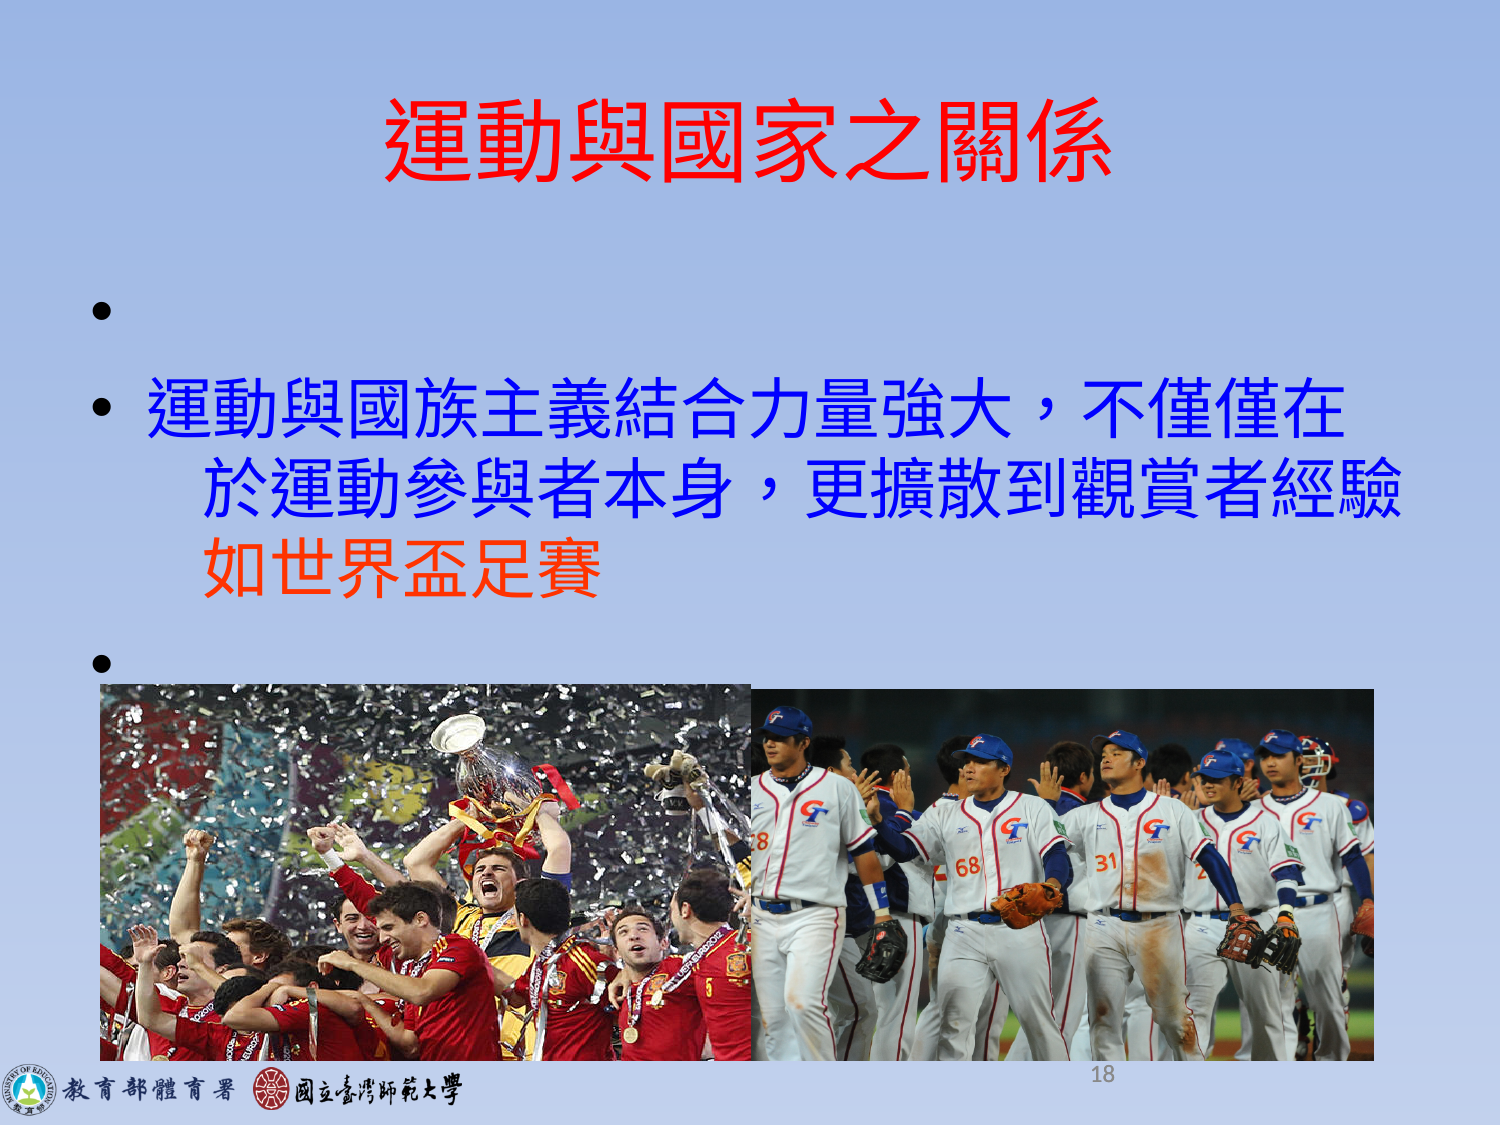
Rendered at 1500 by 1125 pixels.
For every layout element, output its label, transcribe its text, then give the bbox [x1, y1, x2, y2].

picture [100, 684, 1374, 1061]
text_box [1074, 1042, 1426, 1103]
list 運動與國族主義結合力量強大，不僅僅在於運動參與者本身，更擴散到觀賞者經驗如世界盃足賽 [75, 262, 1426, 1005]
title 運動與國家之關係 [75, 45, 1426, 233]
